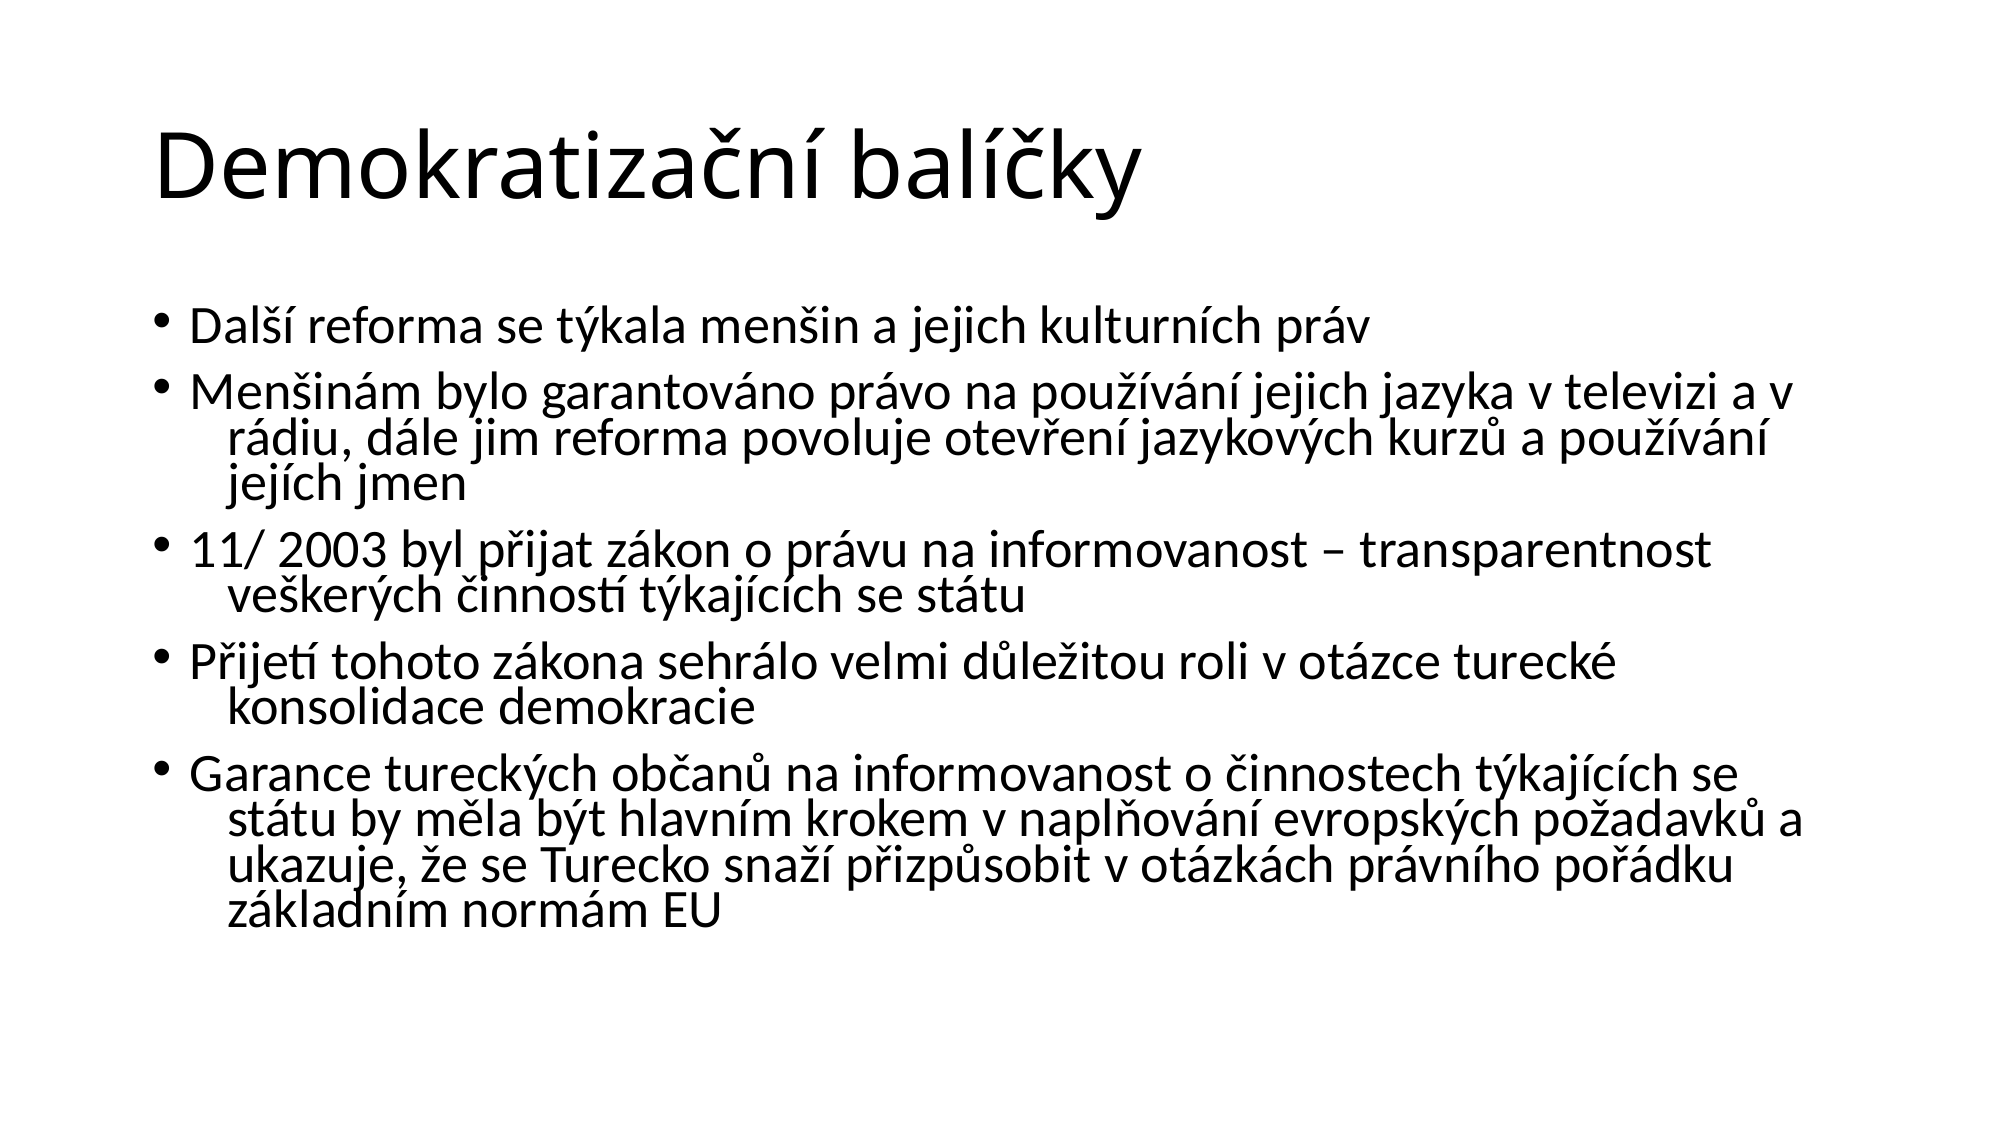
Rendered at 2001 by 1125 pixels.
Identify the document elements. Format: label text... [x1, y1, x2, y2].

title Demokratizační balíčky [137, 59, 1863, 278]
list Další reforma se týkala menšin a jejich kulturních práv Menšinám bylo garantováno právo na používání jejich jazyka v televizi a v rádiu, dále jim reforma povoluje otevření jazykových kurzů a používání jejích jmen 11/ 2003 byl přijat zákon o právu na informovanost – transparentnost veškerých činností týkajících se státu Přijetí tohoto zákona sehrálo velmi důležitou roli v otázce turecké konsolidace demokracie Garance tureckých občanů na informovanost o činnostech týkajících se státu by měla být hlavním krokem v naplňování evropských požadavků a ukazuje, že se Turecko snaží přizpůsobit v otázkách právního pořádku základním normám EU [137, 299, 1863, 1014]
